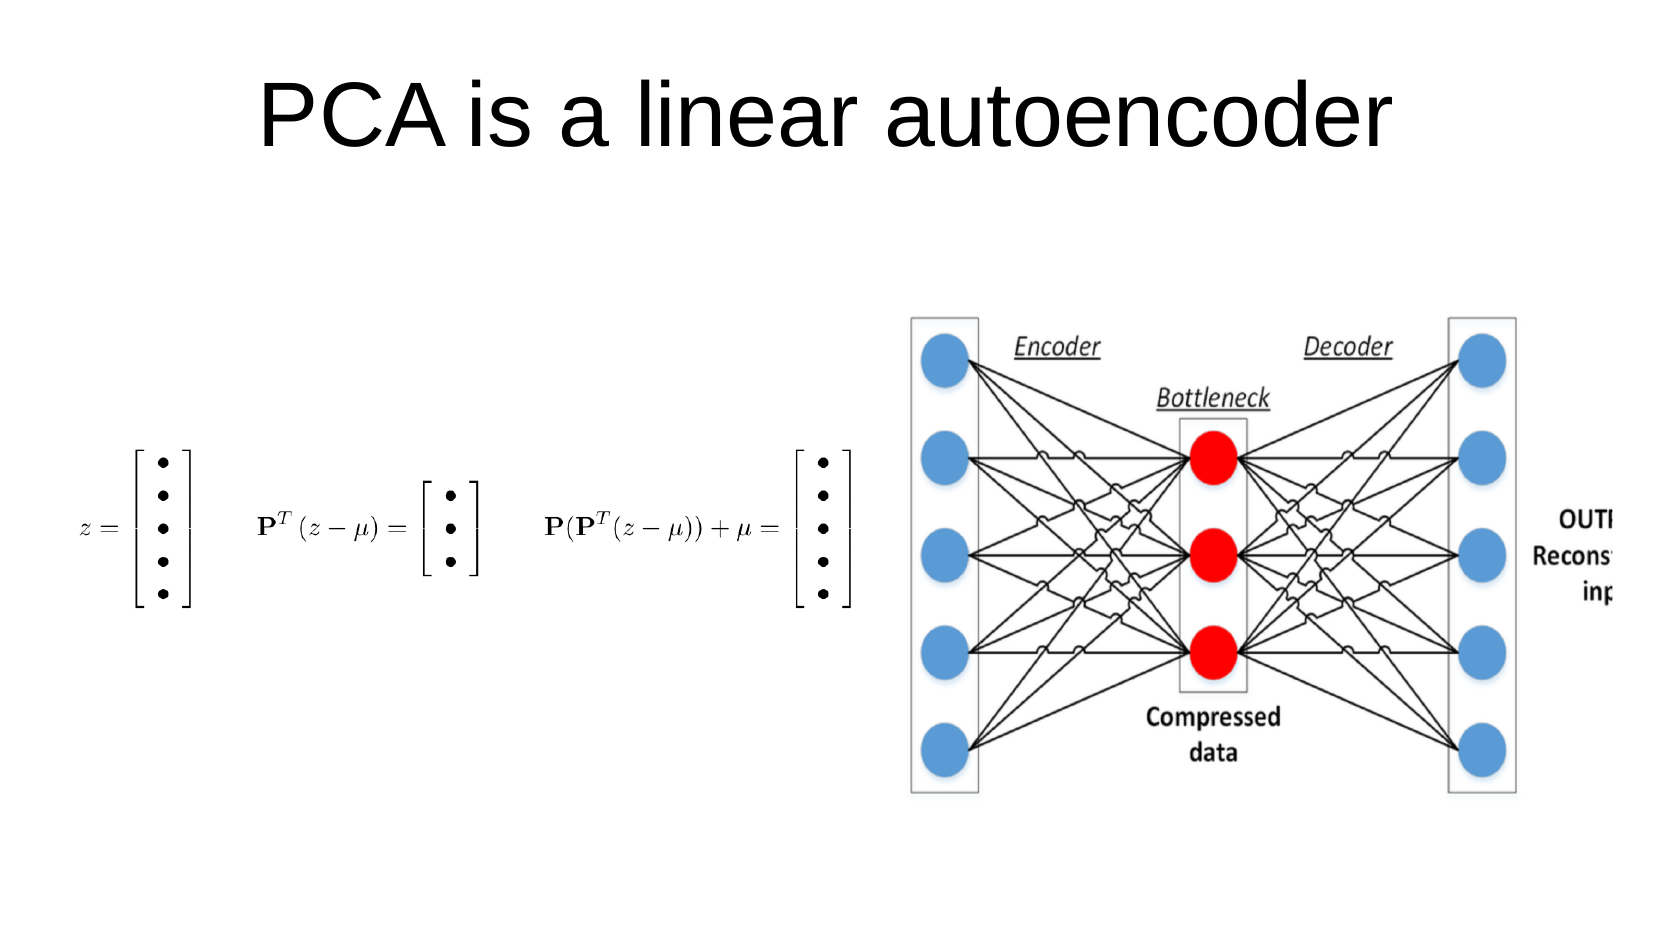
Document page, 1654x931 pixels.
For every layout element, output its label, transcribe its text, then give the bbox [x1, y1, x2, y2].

picture [71, 315, 1613, 802]
title PCA is a linear autoencoder [82, 37, 1571, 193]
